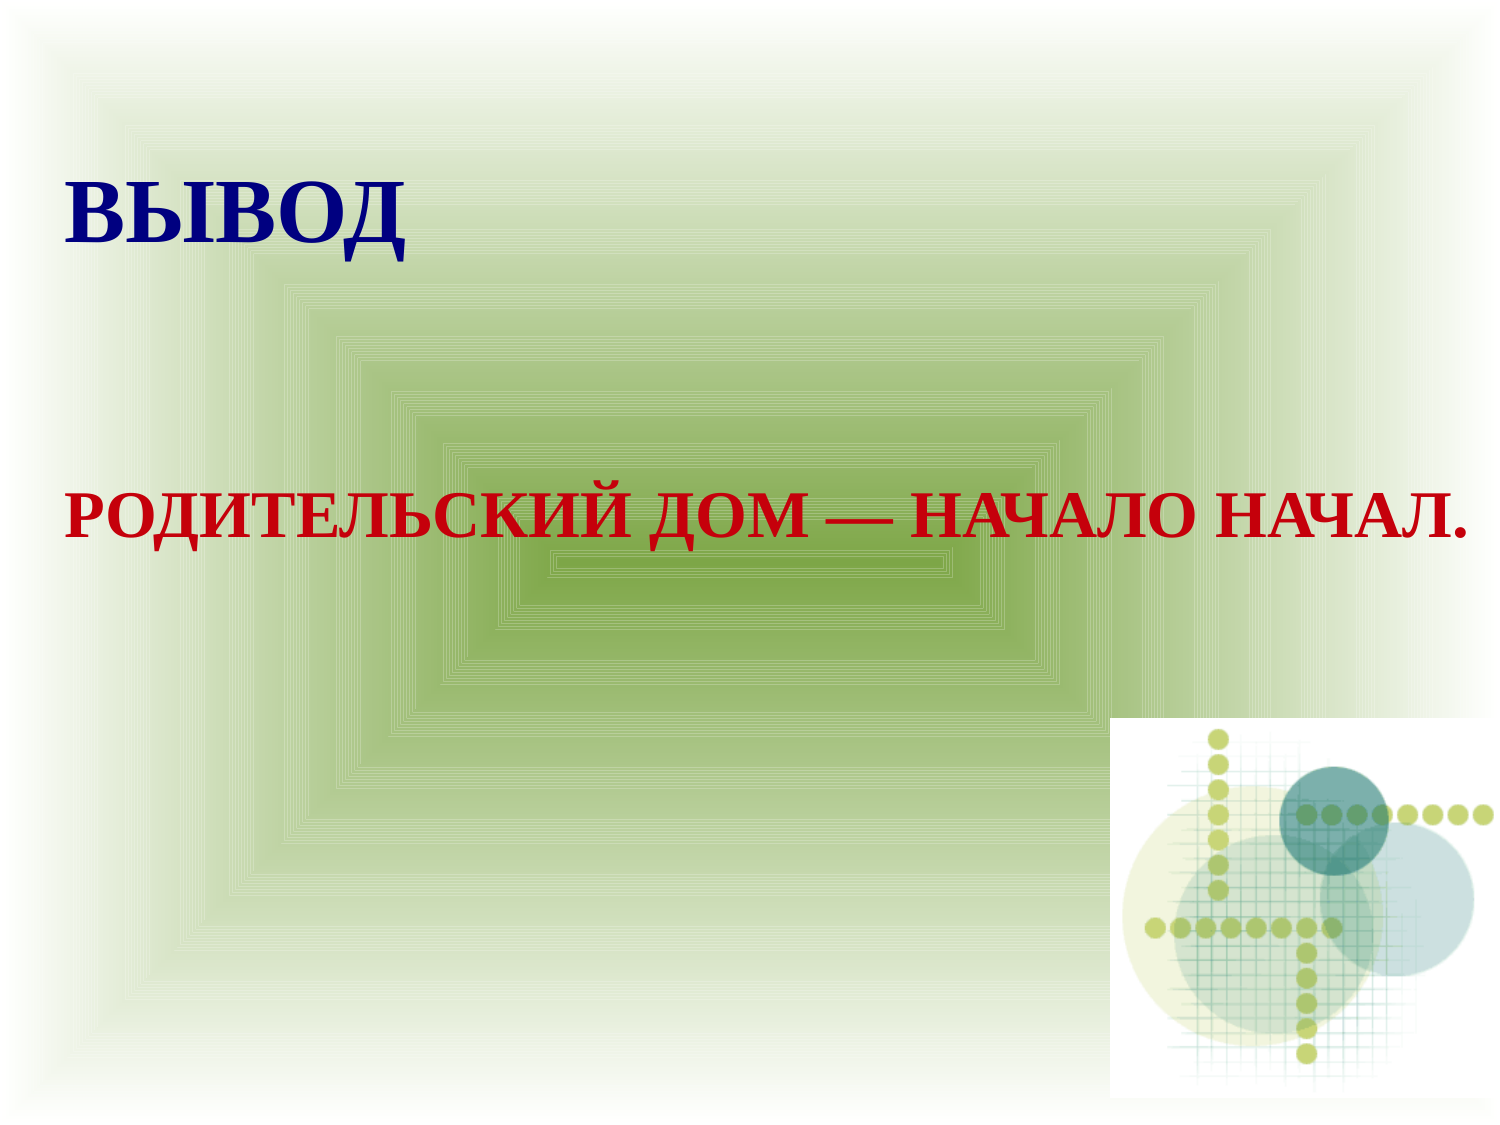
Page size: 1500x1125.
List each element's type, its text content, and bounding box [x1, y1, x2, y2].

text_box ВЫВОД РОДИТЕЛЬСКИЙ ДОМ — НАЧАЛО НАЧАЛ. [50, 143, 1320, 734]
